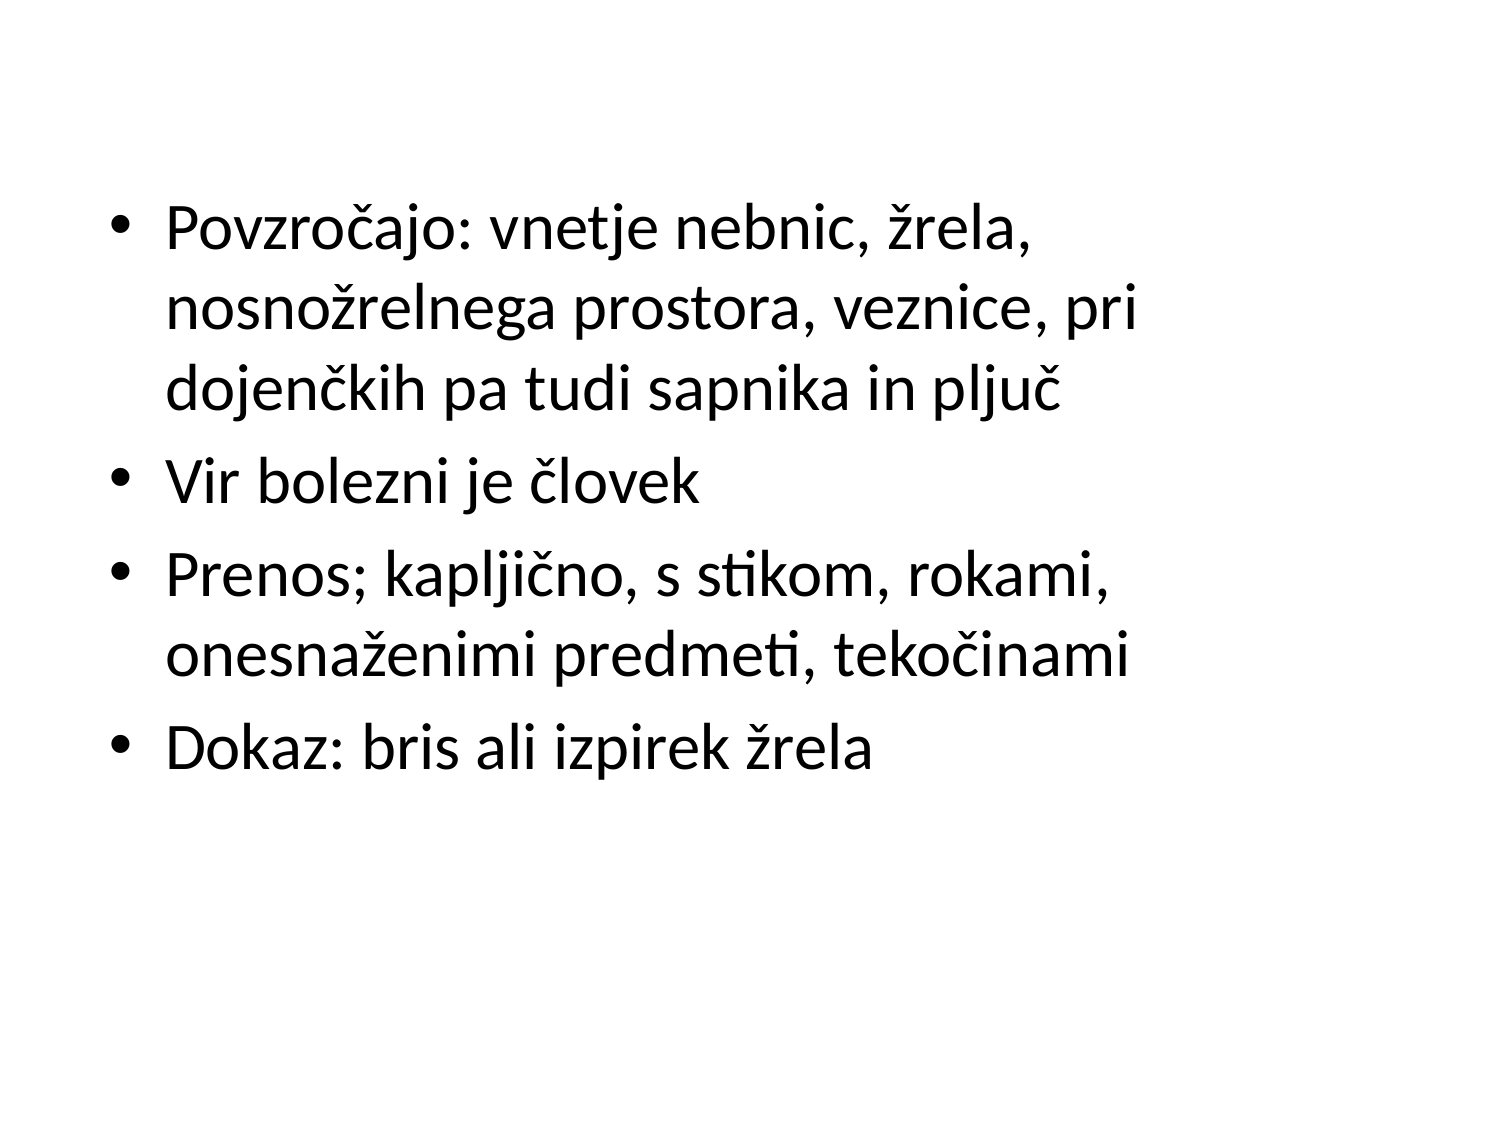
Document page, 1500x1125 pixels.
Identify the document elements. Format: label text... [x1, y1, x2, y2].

list Povzročajo: vnetje nebnic, žrela, nosnožrelnega prostora, veznice, pri dojenčkih pa tudi sapnika in pljuč Vir bolezni je človek Prenos; kapljično, s stikom, rokami, onesnaženimi predmeti, tekočinami Dokaz: bris ali izpirek žrela [93, 175, 1426, 1005]
